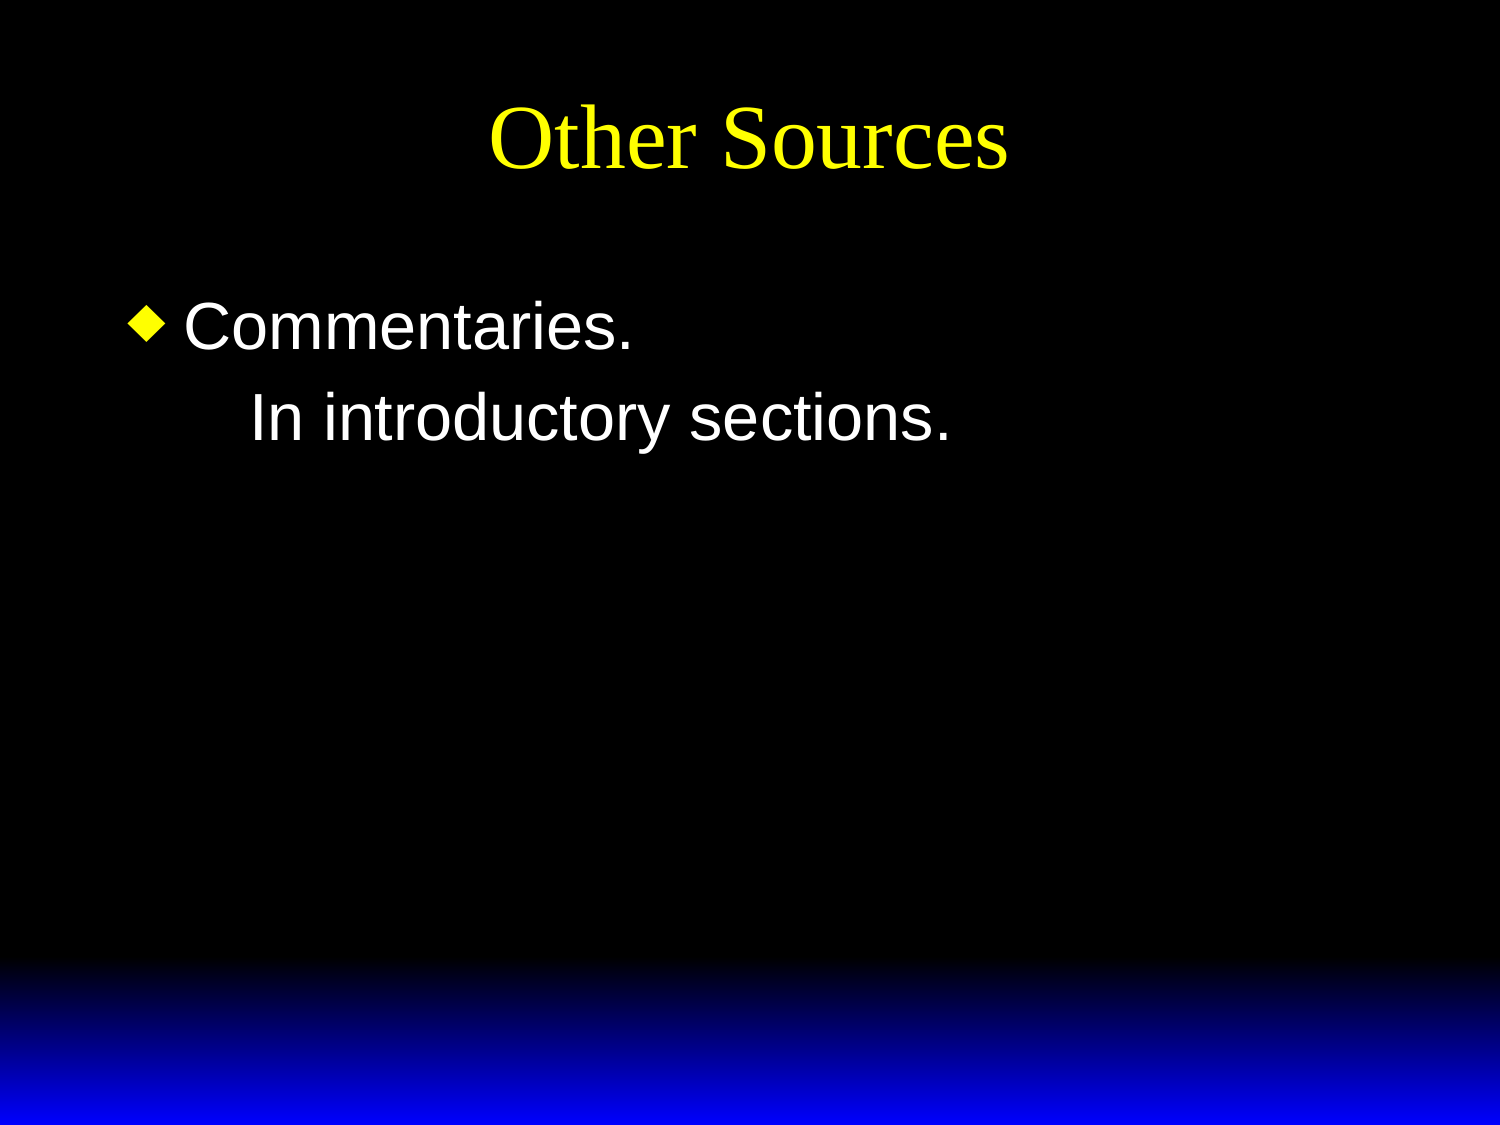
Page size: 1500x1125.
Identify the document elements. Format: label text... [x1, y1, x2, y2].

title Other Sources [112, 37, 1388, 238]
list Commentaries. In introductory sections. [112, 281, 1388, 963]
